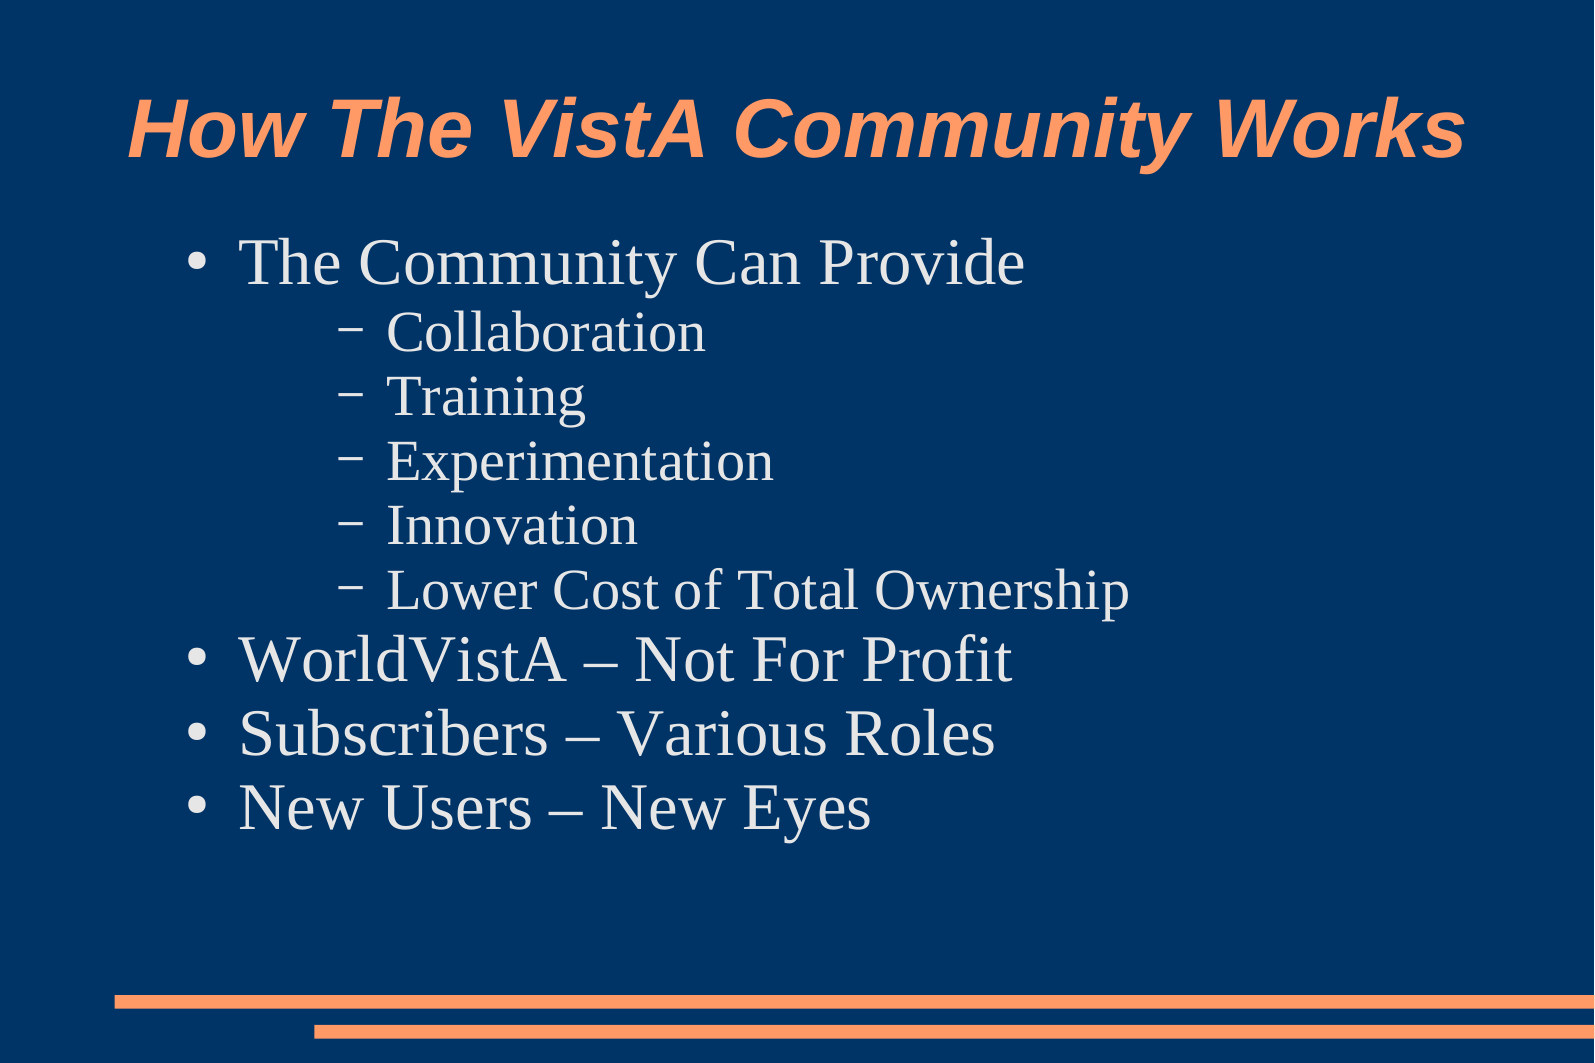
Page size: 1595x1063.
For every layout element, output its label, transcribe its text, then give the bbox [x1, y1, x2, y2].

title How The VistA Community Works [117, 39, 1479, 218]
list The Community Can Provide Collaboration Training Experimentation Innovation Lower Cost of Total Ownership WorldVistA – Not For Profit Subscribers – Various Roles New Users – New Eyes [149, 225, 1538, 920]
